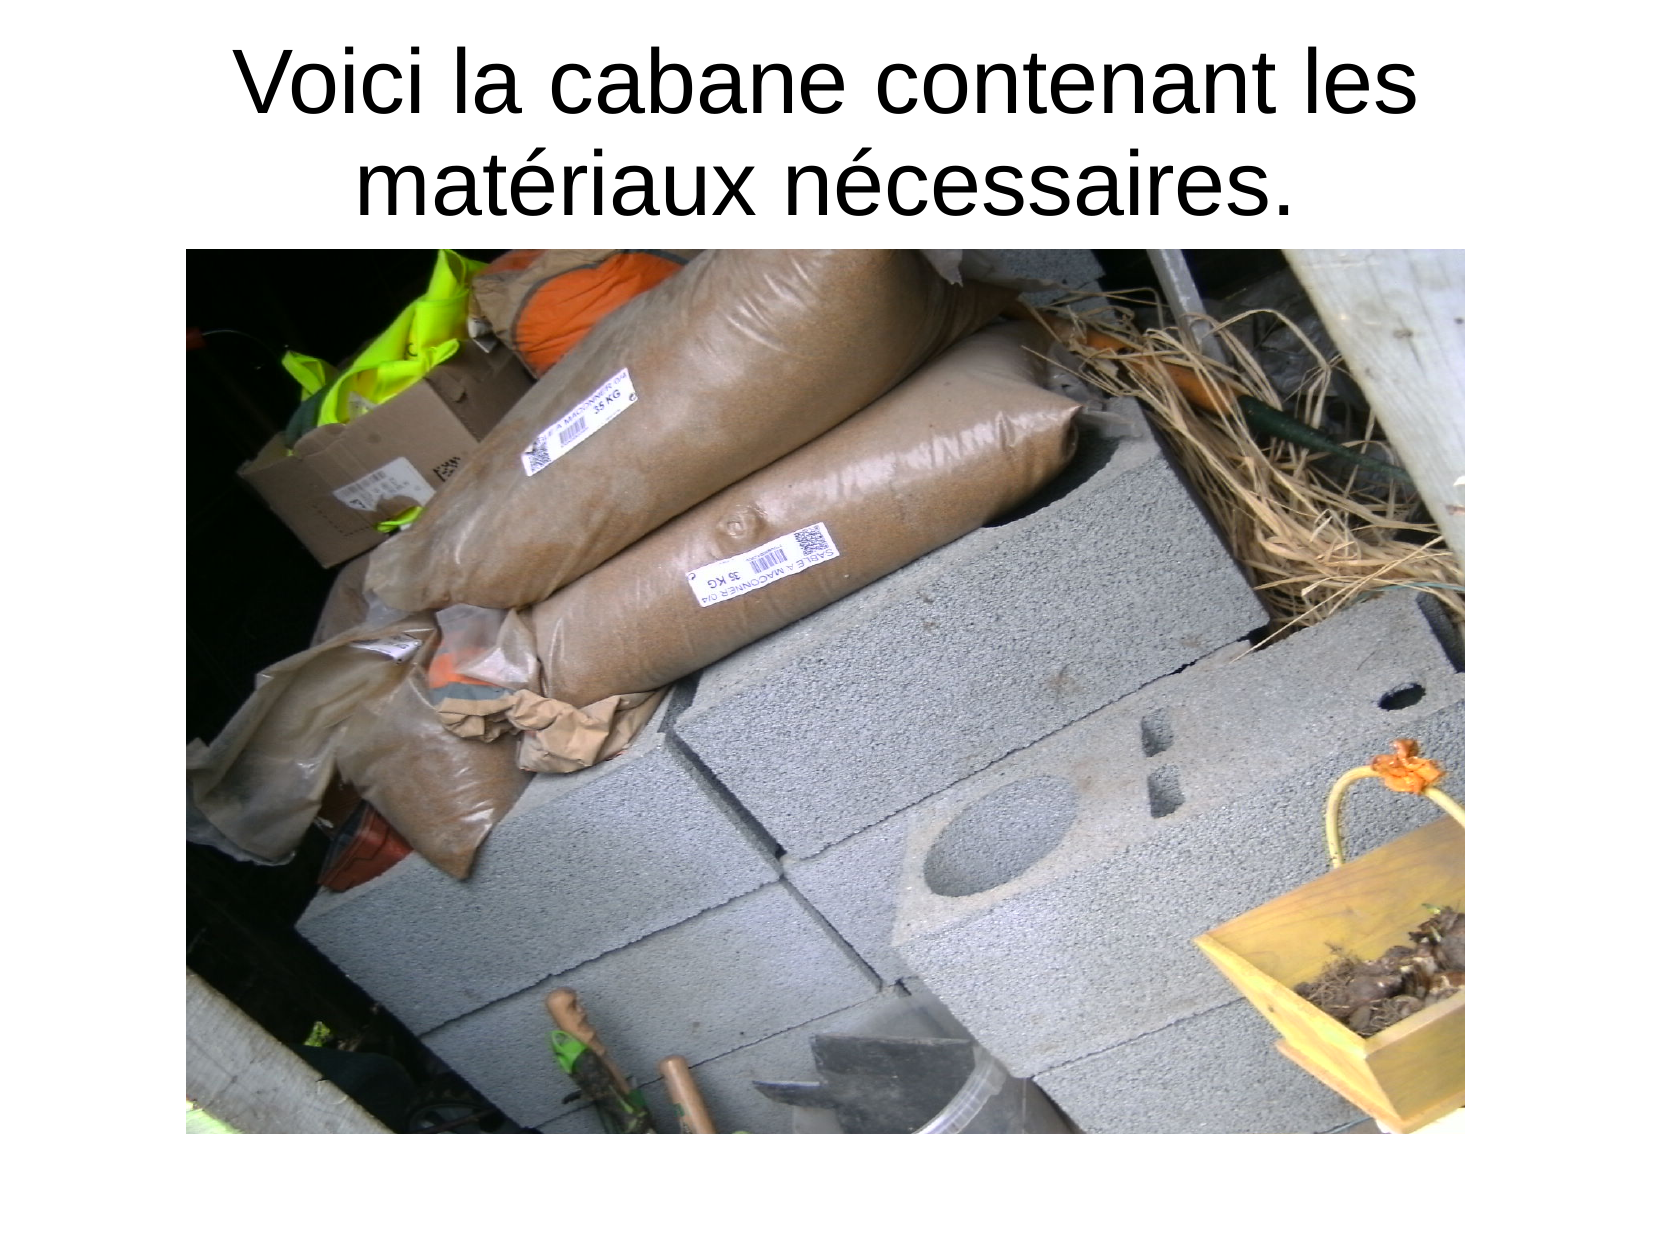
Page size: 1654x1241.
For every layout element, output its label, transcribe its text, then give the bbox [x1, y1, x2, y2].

picture [186, 249, 1465, 1134]
title Voici la cabane contenant les matériaux nécessaires. [82, 29, 1571, 237]
